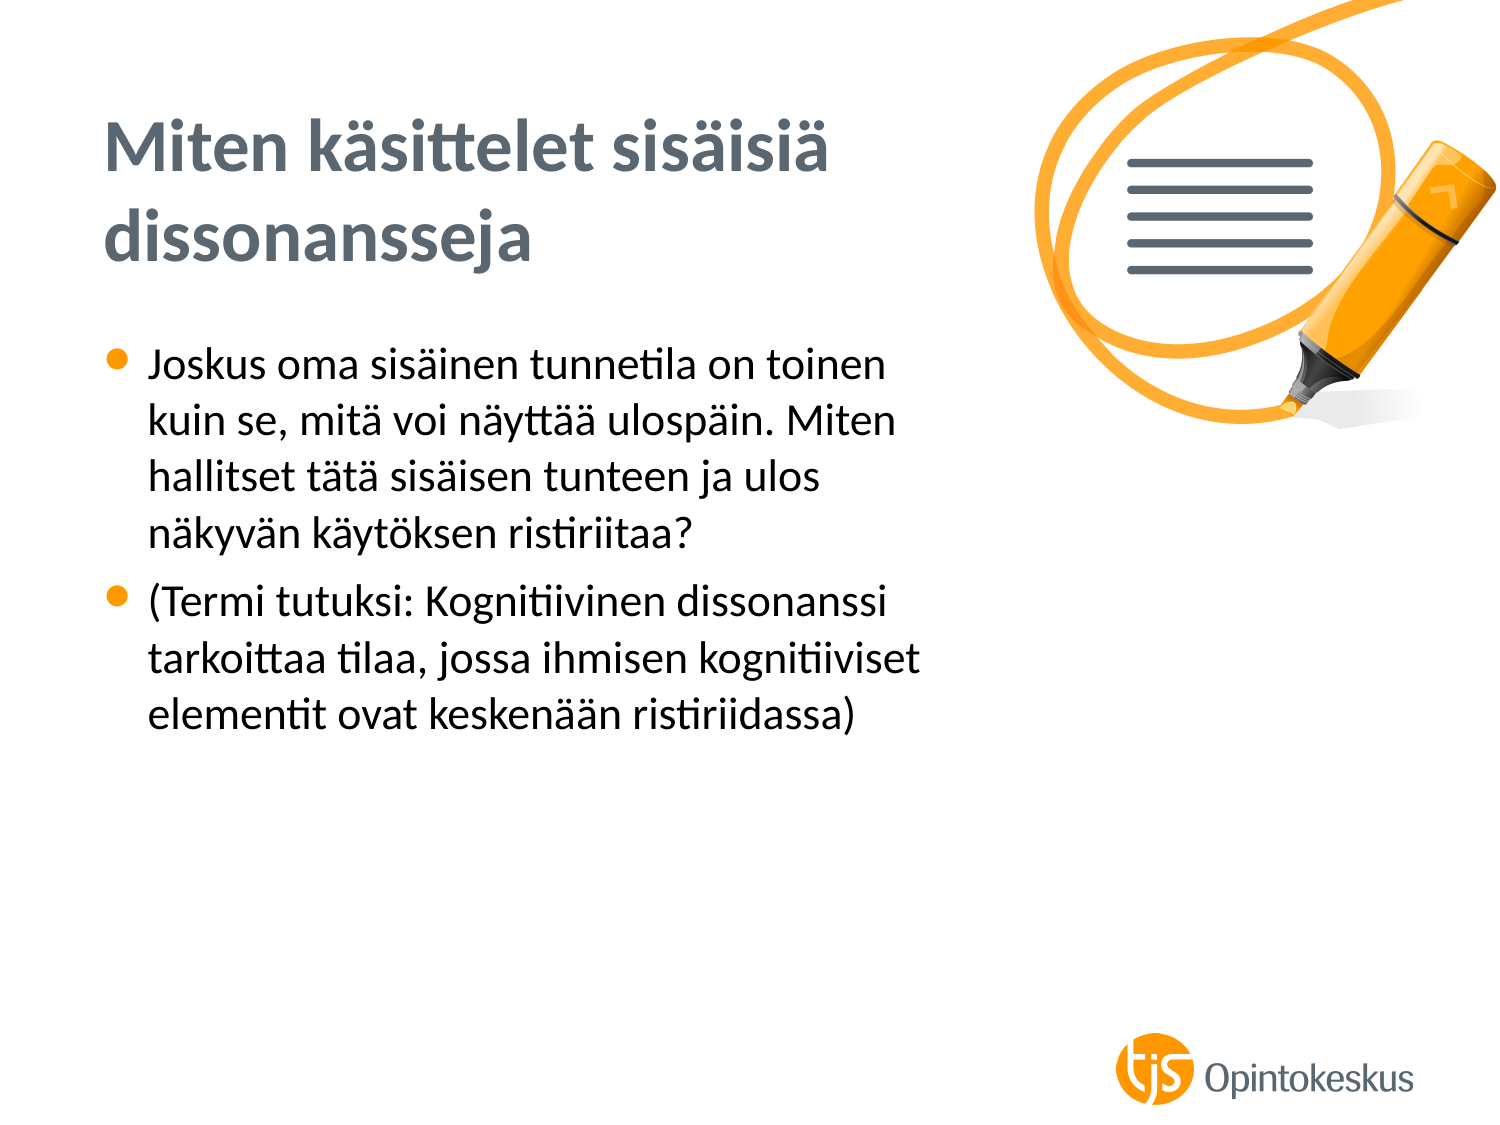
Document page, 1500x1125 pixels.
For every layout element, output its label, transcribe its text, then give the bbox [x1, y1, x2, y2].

picture [1029, 0, 1500, 434]
title Miten käsittelet sisäisiä dissonansseja [88, 88, 975, 266]
picture [1116, 1033, 1413, 1105]
list Joskus oma sisäinen tunnetila on toinen kuin se, mitä voi näyttää ulospäin. Miten hallitset tätä sisäisen tunteen ja ulos näkyvän käytöksen ristiriitaa? (Termi tutuksi: Kognitiivinen dissonanssi tarkoittaa tilaa, jossa ihmisen kognitiiviset elementit ovat keskenään ristiriidassa) [88, 324, 975, 1004]
